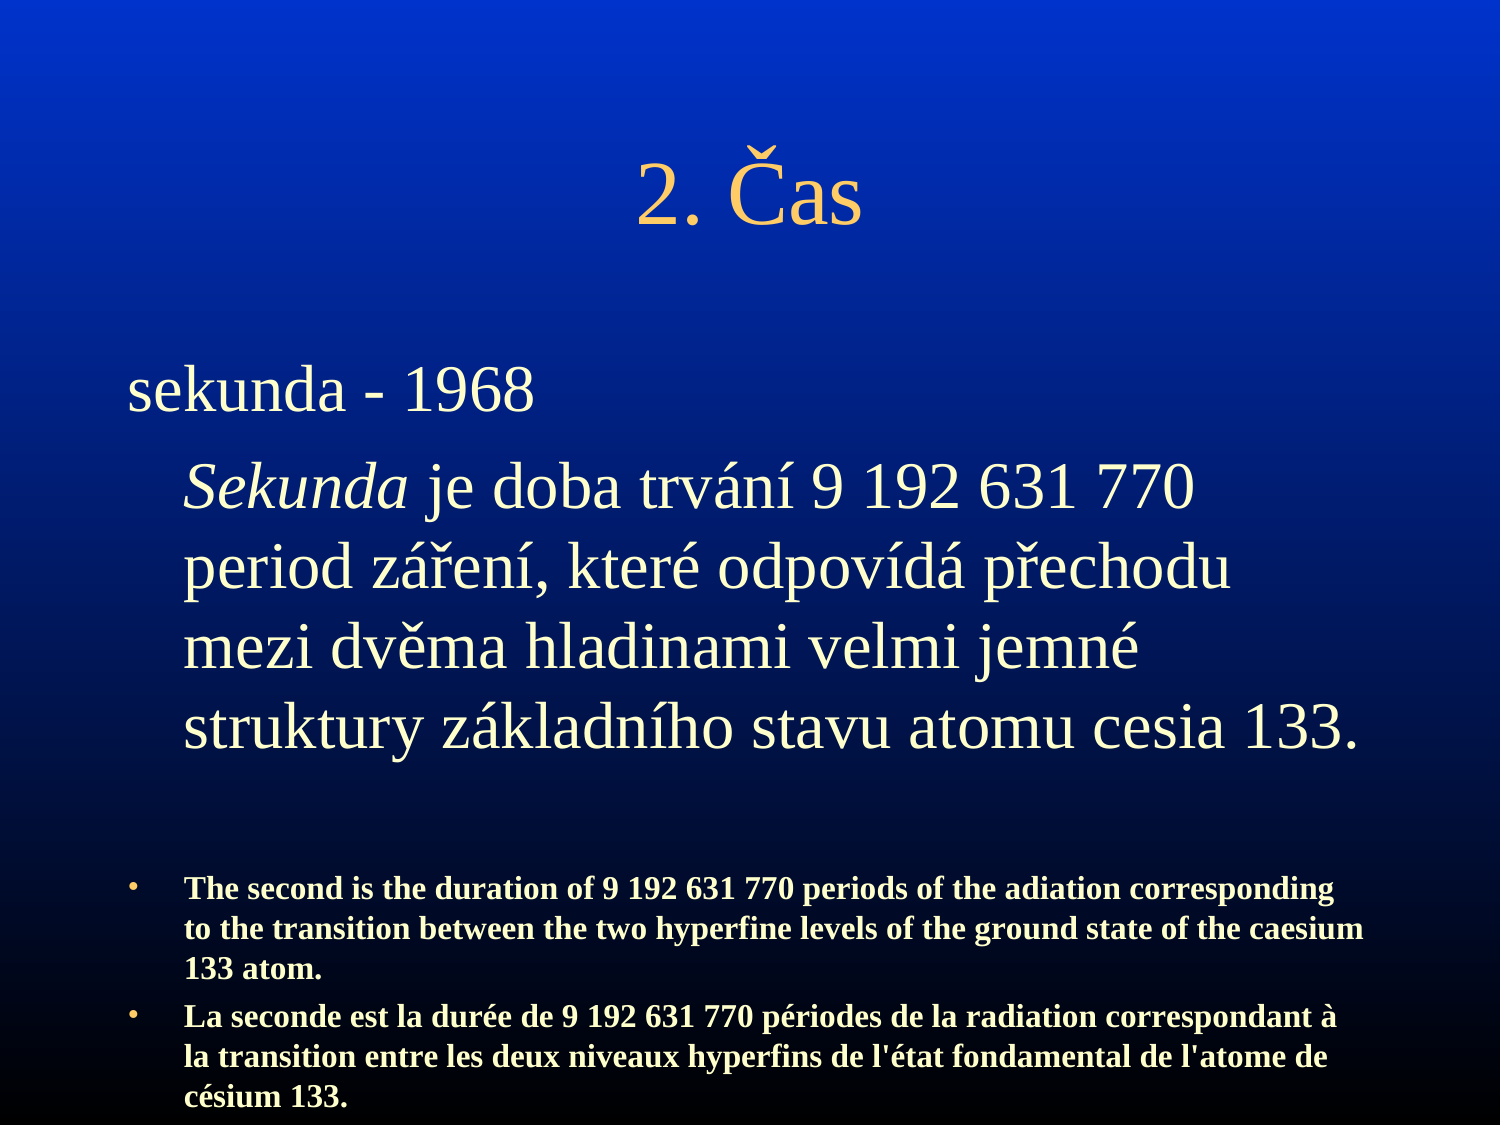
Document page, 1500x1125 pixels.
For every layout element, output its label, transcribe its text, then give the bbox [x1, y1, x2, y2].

list sekunda - 1968 Sekunda je doba trvání 9 192 631 770 period záření, které odpovídá přechodu mezi dvěma hladinami velmi jemné struktury základního stavu atomu cesia 133. The second is the duration of 9 192 631 770 periods of the adiation corresponding to the transition between the two hyperfine levels of the ground state of the caesium 133 atom. La seconde est la durée de 9 192 631 770 périodes de la radiation correspondant à la transition entre les deux niveaux hyperfins de l'état fondamental de l'atome de césium 133. [112, 337, 1388, 1122]
title 2. Čas [112, 37, 1388, 250]
